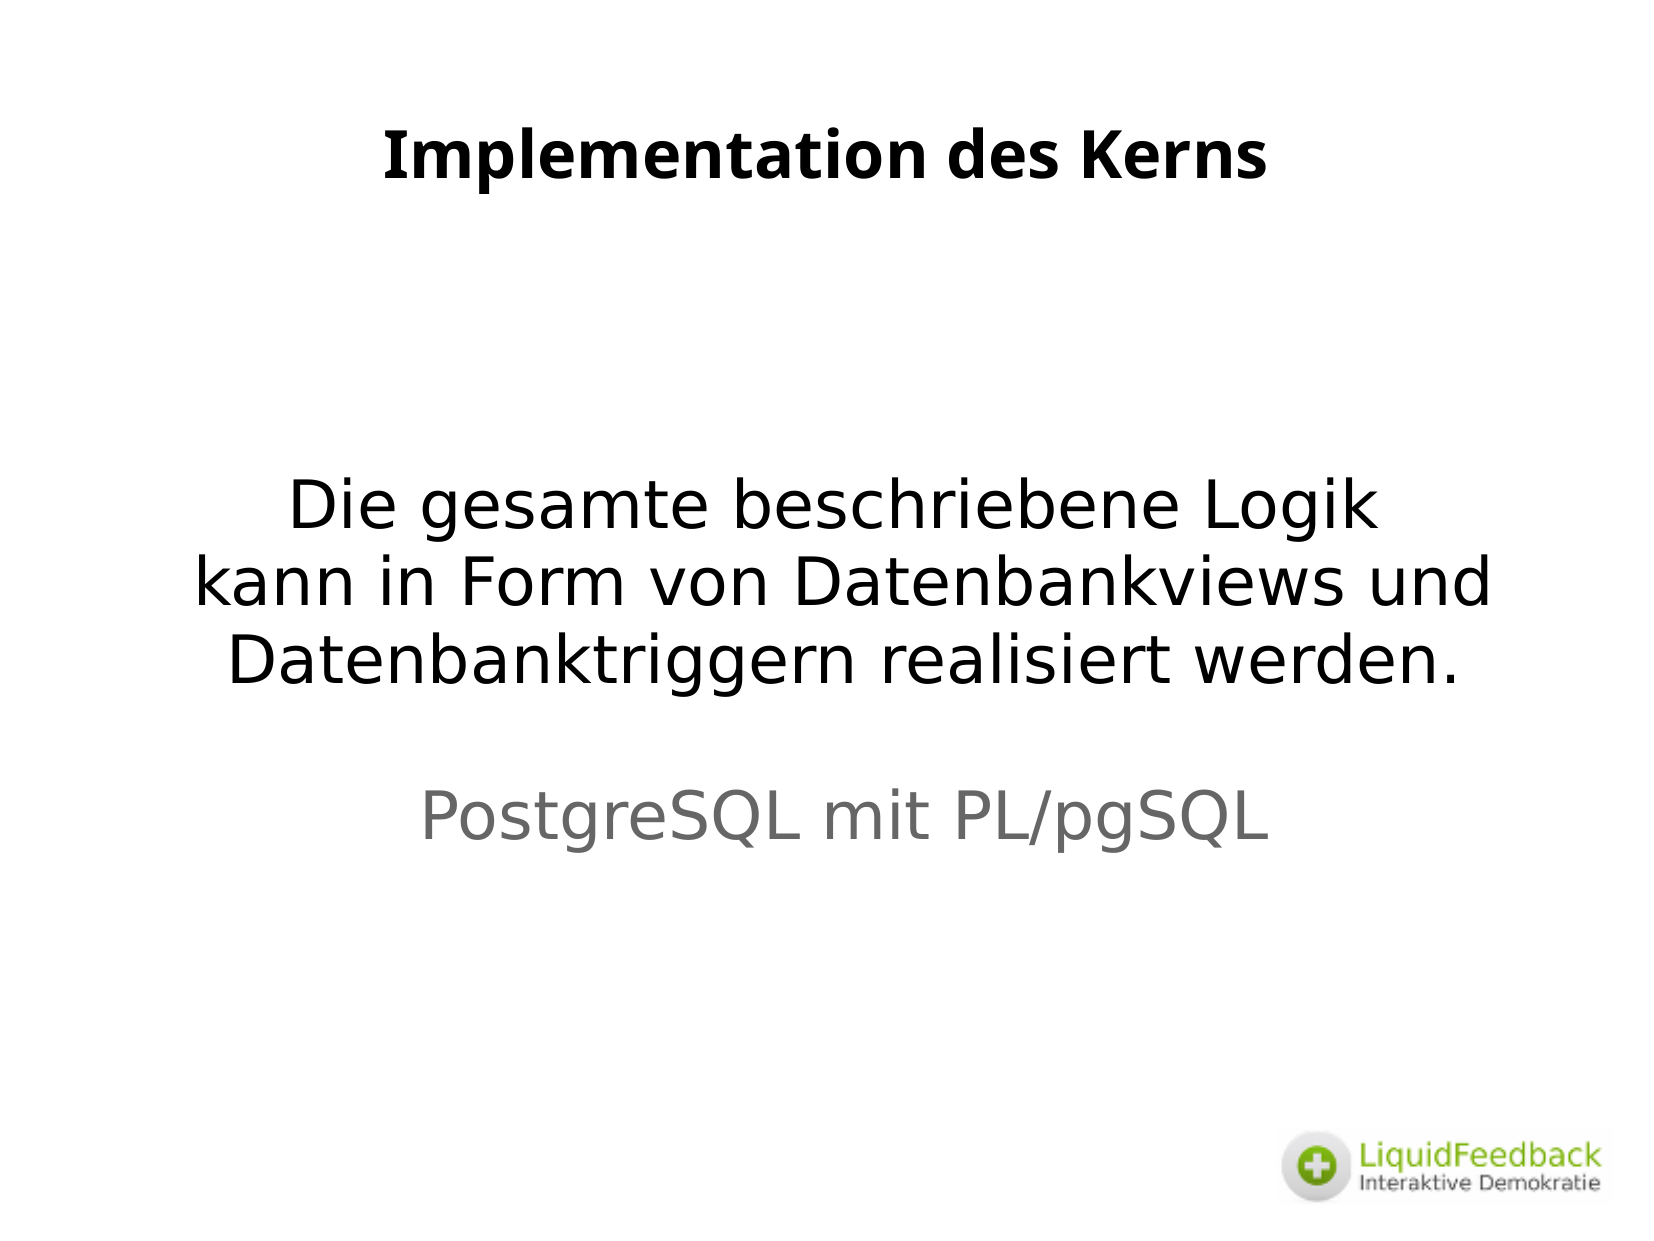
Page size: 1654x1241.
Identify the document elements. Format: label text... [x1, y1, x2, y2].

picture [1276, 1127, 1613, 1205]
subtitle Die gesamte beschriebene Logik kann in Form von Datenbankviews und Datenbanktriggern realisiert werden. PostgreSQL mit PL/pgSQL [82, 290, 1571, 1109]
title Implementation des Kerns [82, 49, 1571, 257]
